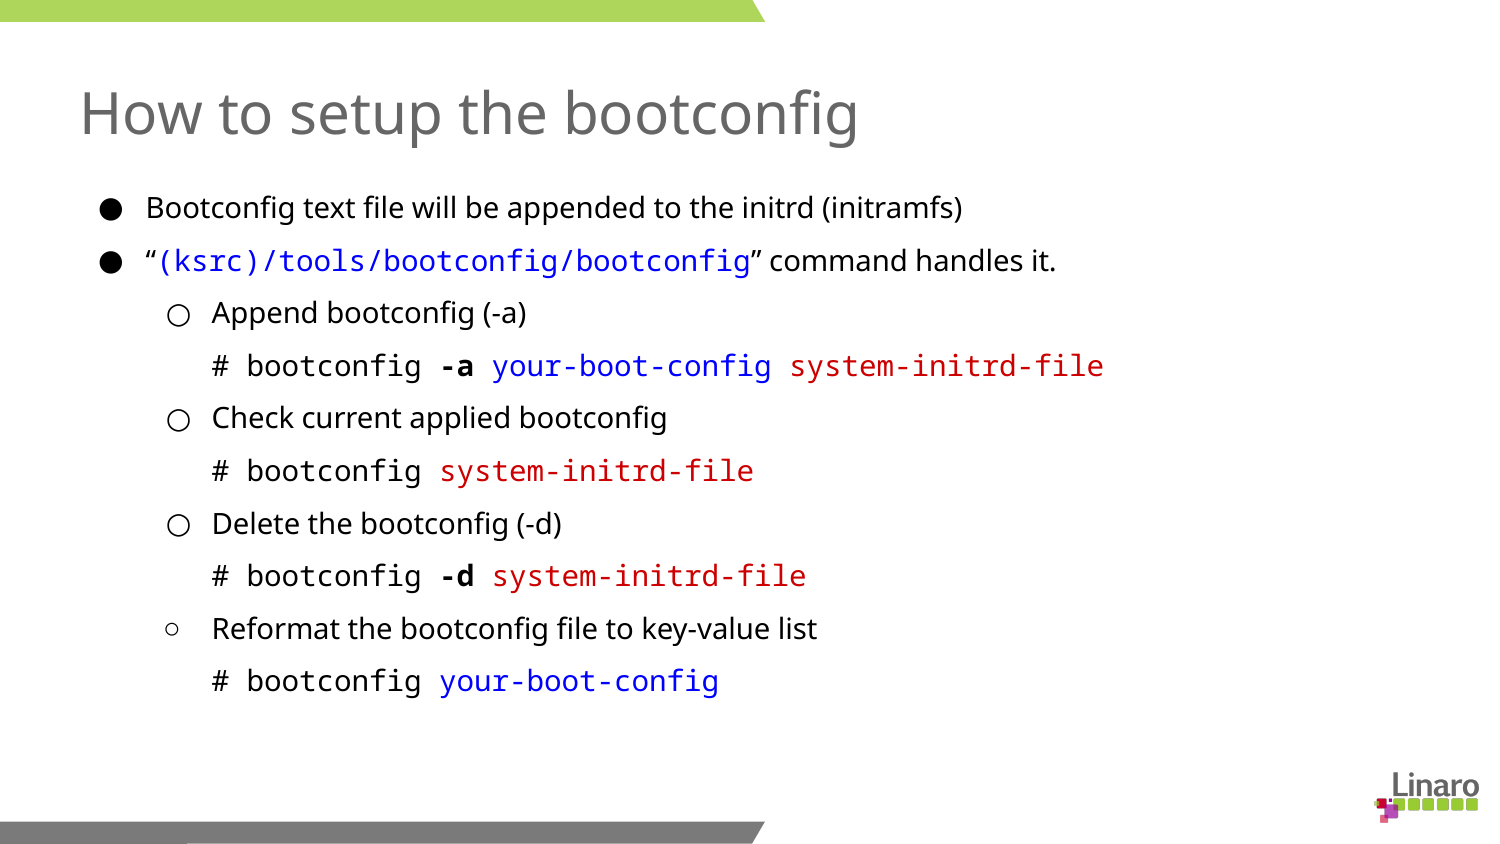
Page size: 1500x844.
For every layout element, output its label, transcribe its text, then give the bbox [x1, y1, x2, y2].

list Bootconfig text file will be appended to the initrd (initramfs) “(ksrc)/tools/bootconfig/bootconfig” command handles it. Append bootconfig (-a) # bootconfig -a your-boot-config system-initrd-file Check current applied bootconfig # bootconfig system-initrd-file Delete the bootconfig (-d) # bootconfig -d system-initrd-file Reformat the bootconfig file to key-value list # bootconfig your-boot-config [73, 162, 1427, 798]
picture [1372, 770, 1481, 825]
title How to setup the bootconfig [73, 59, 1427, 162]
